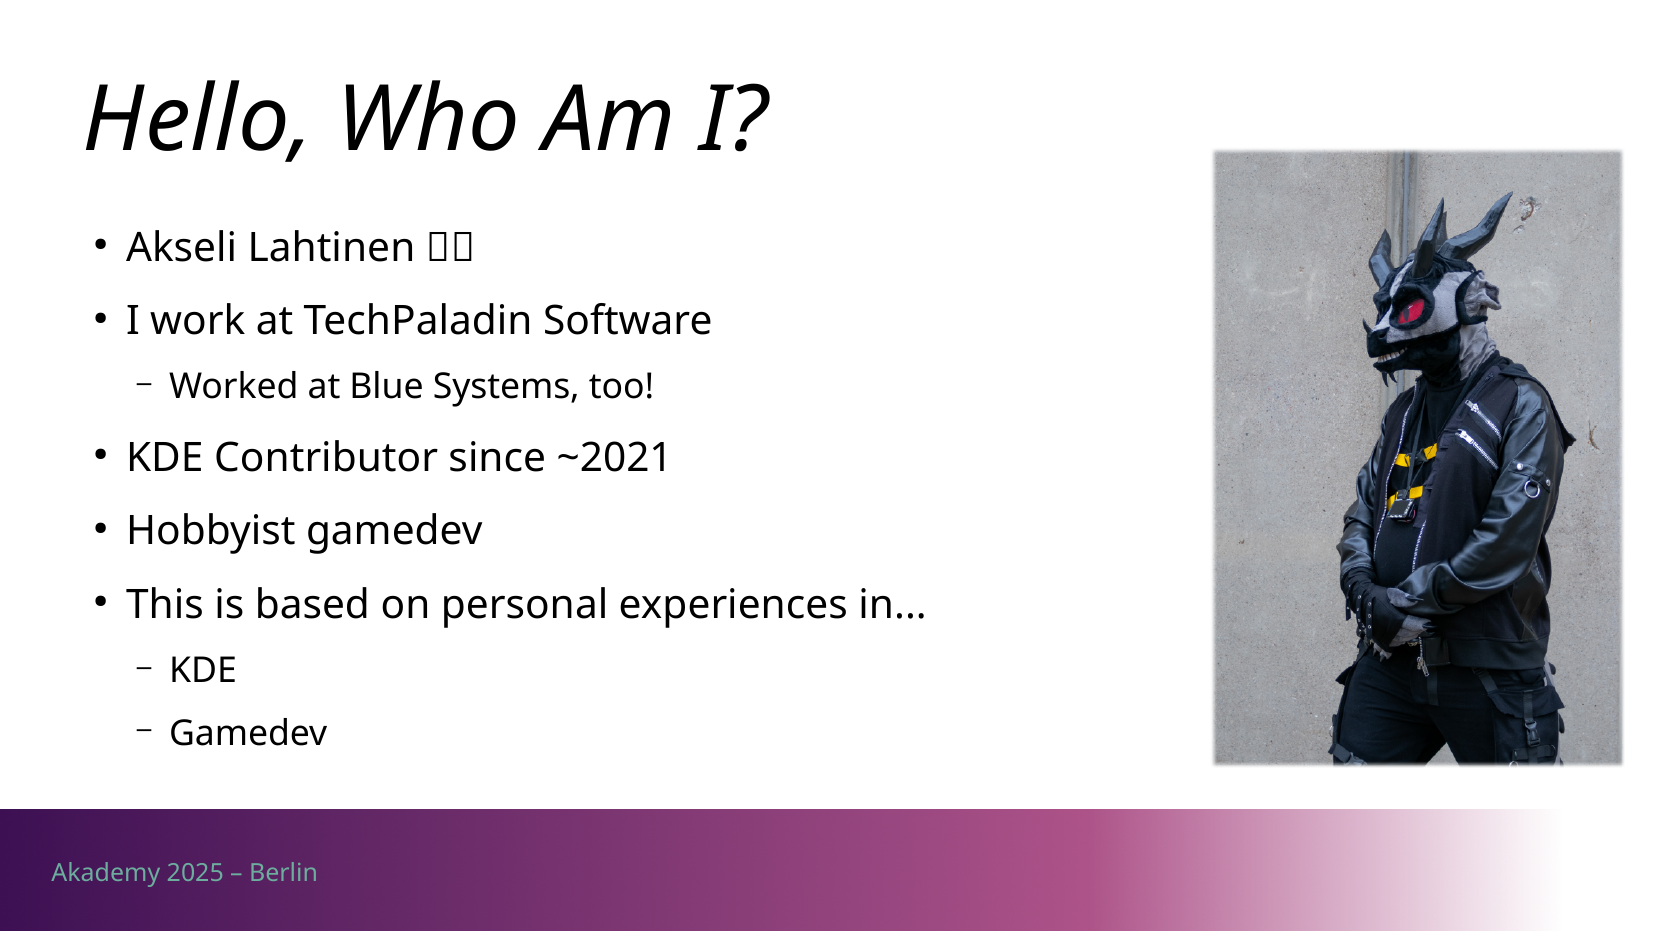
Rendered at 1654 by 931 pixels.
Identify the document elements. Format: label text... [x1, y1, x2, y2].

title Hello, Who Am I? [82, 37, 1571, 193]
picture [0, 809, 1654, 931]
picture [1210, 147, 1625, 768]
list Akseli Lahtinen 🇫🇮 I work at TechPaladin Software Worked at Blue Systems, too! KDE Contributor since ~2021 Hobbyist gamedev This is based on personal experiences in... KDE Gamedev [82, 217, 1571, 758]
